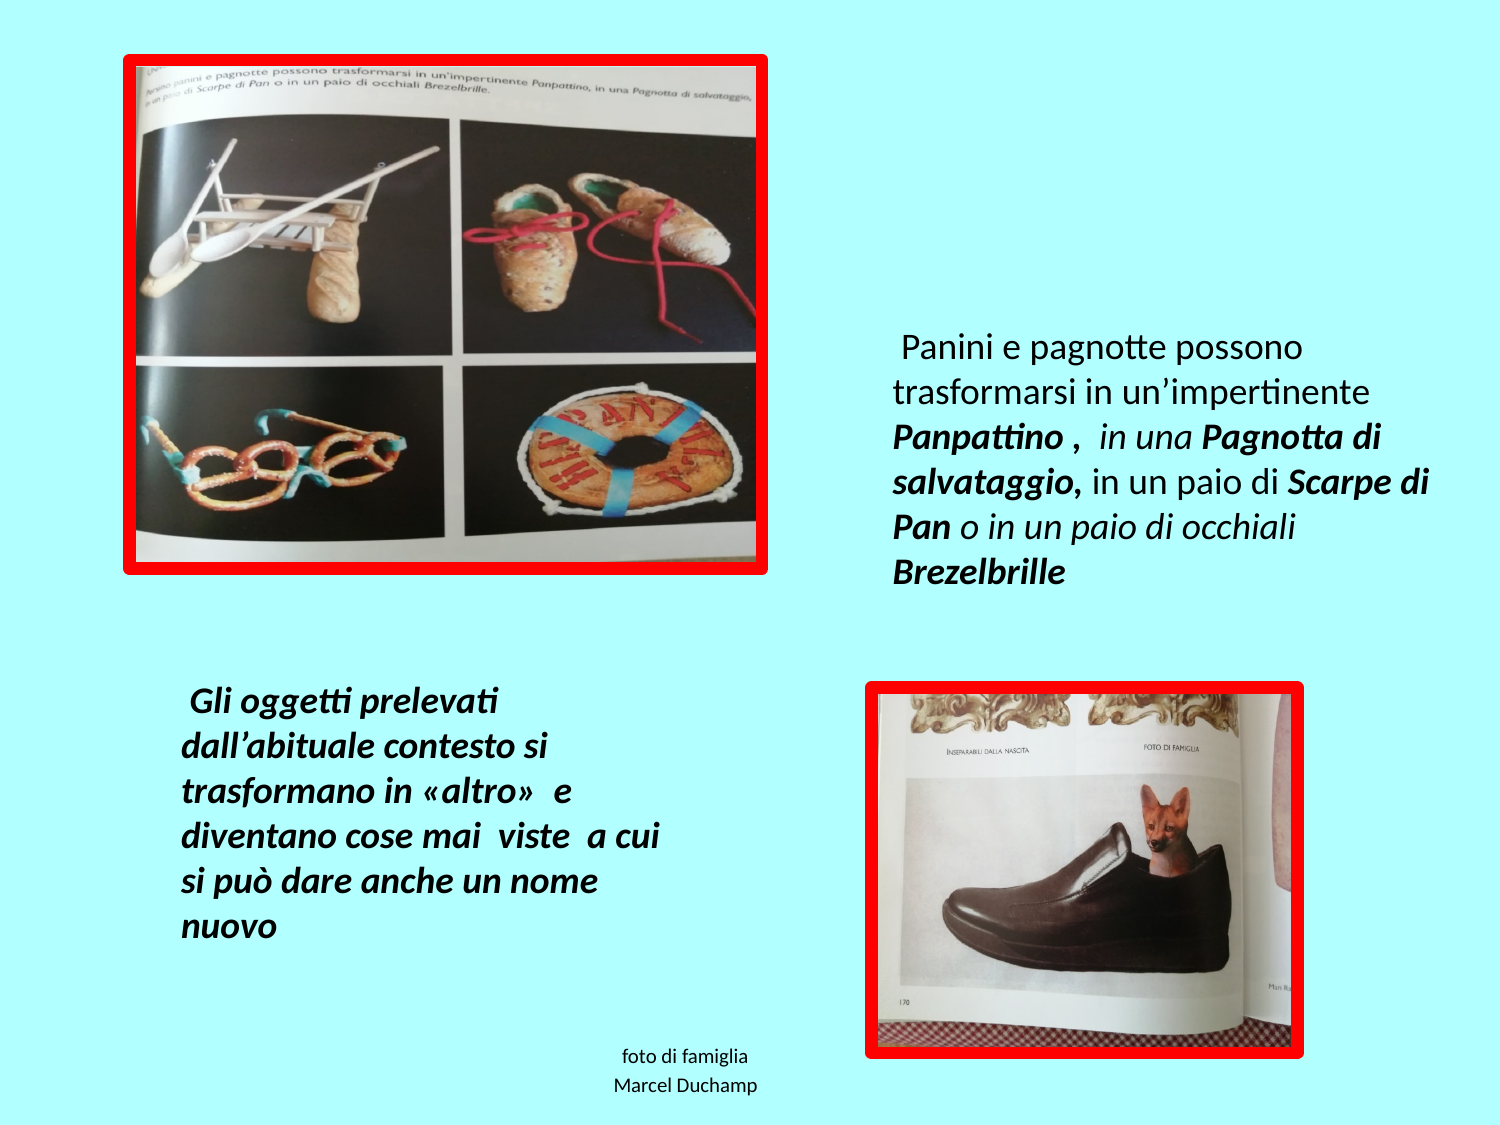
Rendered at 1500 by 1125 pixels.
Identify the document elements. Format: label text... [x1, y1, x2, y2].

text_box foto di famiglia Marcel Duchamp [598, 1018, 821, 1104]
text_box Gli oggetti prelevati dall’abituale contesto si trasformano in «altro» e diventano cose mai viste a cui si può dare anche un nome nuovo [166, 668, 698, 954]
picture [877, 693, 1292, 1047]
picture [135, 66, 756, 563]
text_box Panini e pagnotte possono trasformarsi in un’impertinente Panpattino , in una Pagnotta di salvataggio, in un paio di Scarpe di Pan o in un paio di occhiali Brezelbrille [877, 314, 1447, 600]
